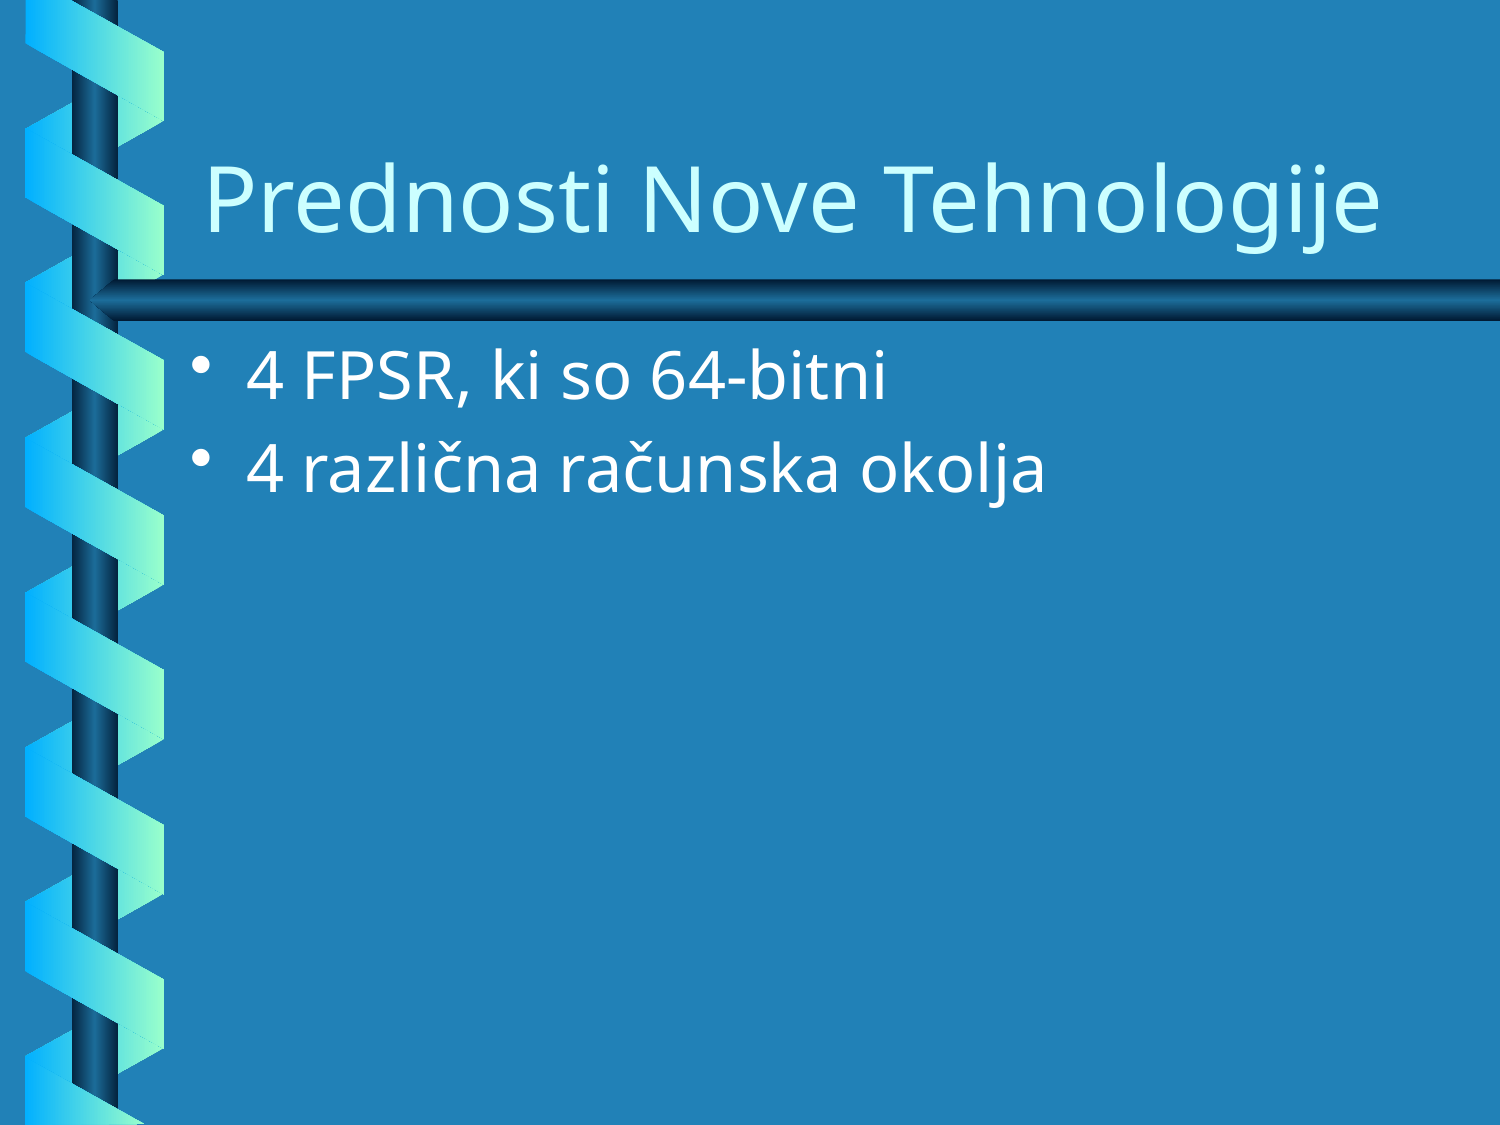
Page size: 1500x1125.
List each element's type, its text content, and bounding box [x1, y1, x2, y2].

title Prednosti Nove Tehnologije [187, 23, 1463, 259]
list 4 FPSR, ki so 64-bitni 4 različna računska okolja [174, 324, 1463, 1000]
